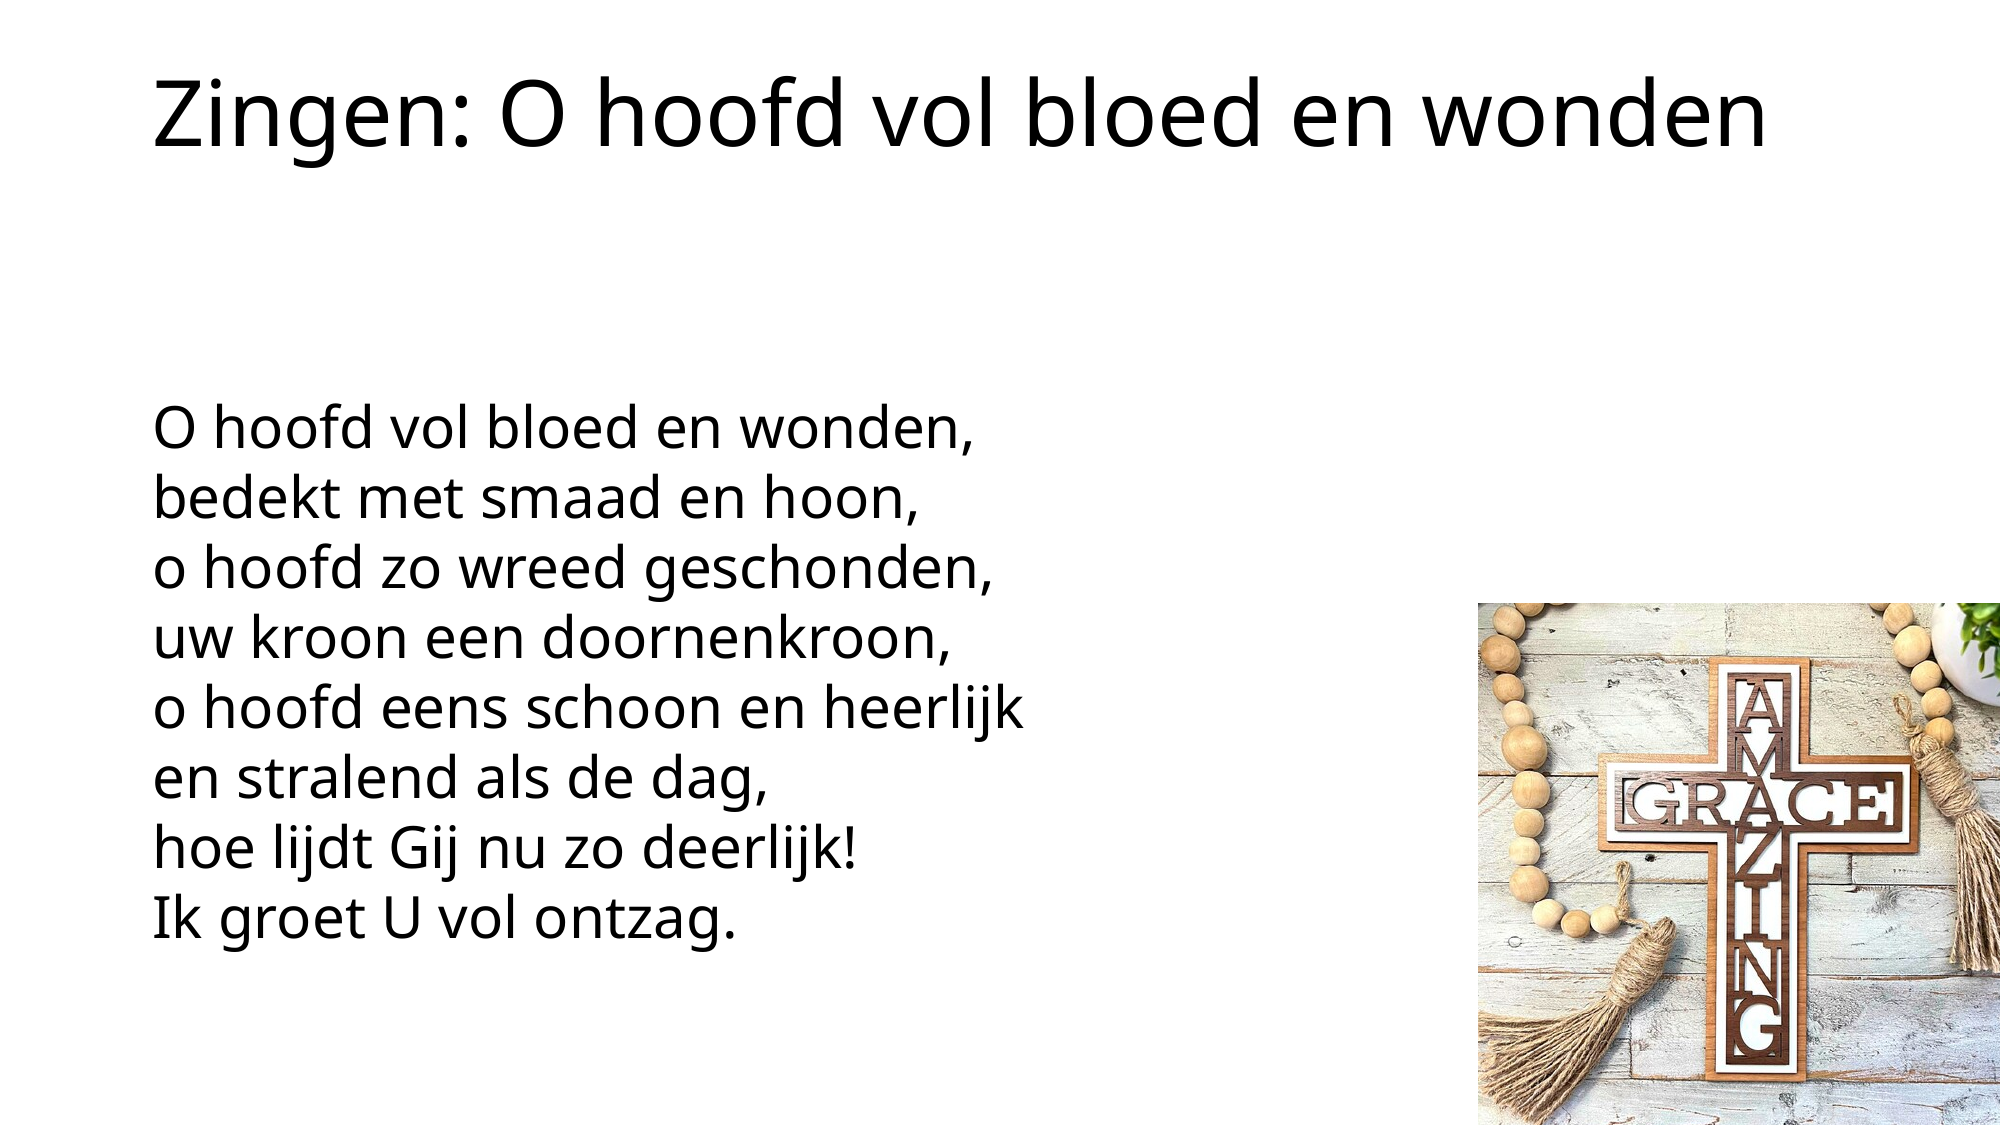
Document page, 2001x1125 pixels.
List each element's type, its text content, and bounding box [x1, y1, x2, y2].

title Zingen: O hoofd vol bloed en wonden [137, 59, 1863, 278]
text_box O hoofd vol bloed en wonden, bedekt met smaad en hoon, o hoofd zo wreed geschonden, uw kroon een doornenkroon, o hoofd eens schoon en heerlijk en stralend als de dag, hoe lijdt Gij nu zo deerlijk! Ik groet U vol ontzag. [137, 382, 1514, 958]
picture [1478, 603, 2000, 1125]
